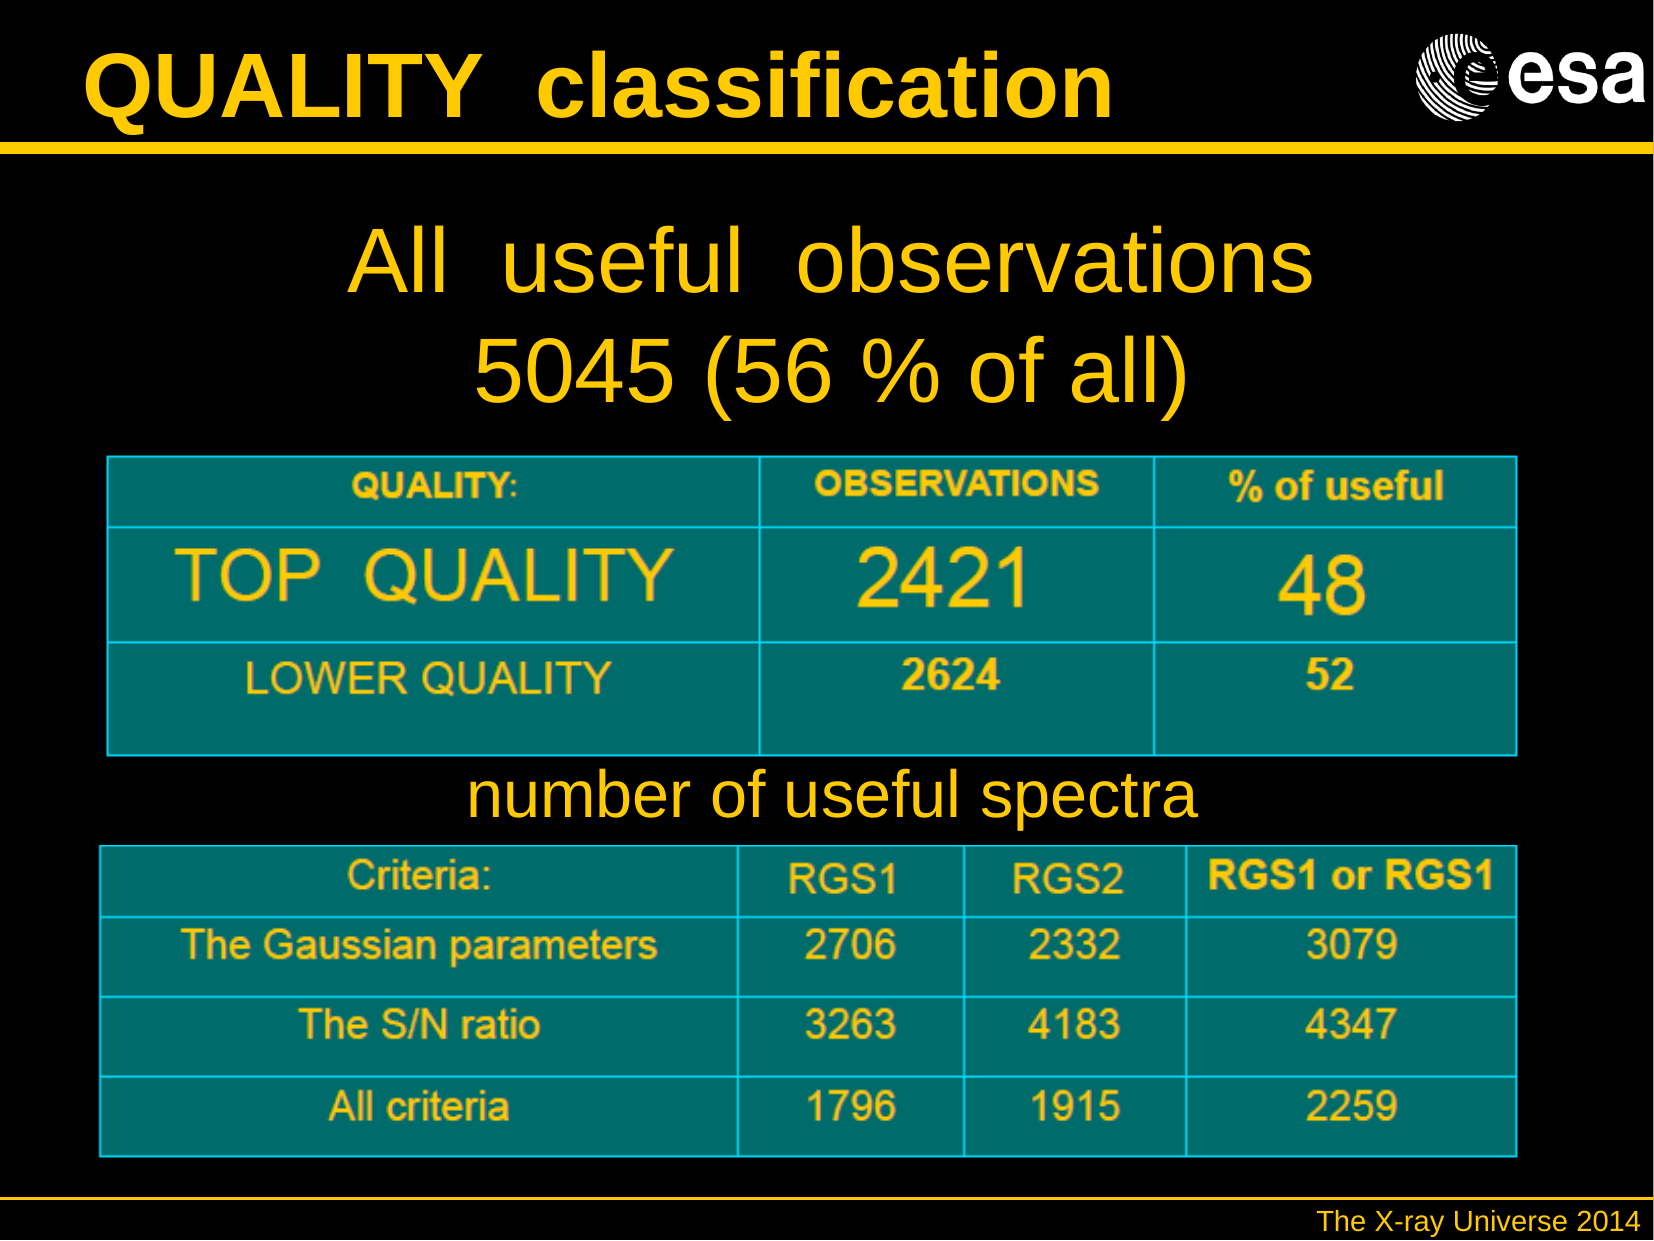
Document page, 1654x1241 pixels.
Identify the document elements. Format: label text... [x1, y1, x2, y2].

picture [95, 444, 1530, 765]
text_box The X-ray Universe 2014 [0, 1203, 1642, 1237]
picture [1411, 29, 1648, 124]
picture [67, 845, 1522, 1160]
list All useful observations 5045 (56 % of all) number of useful spectra [41, 200, 1607, 1197]
title QUALITY classification [82, 25, 1571, 136]
